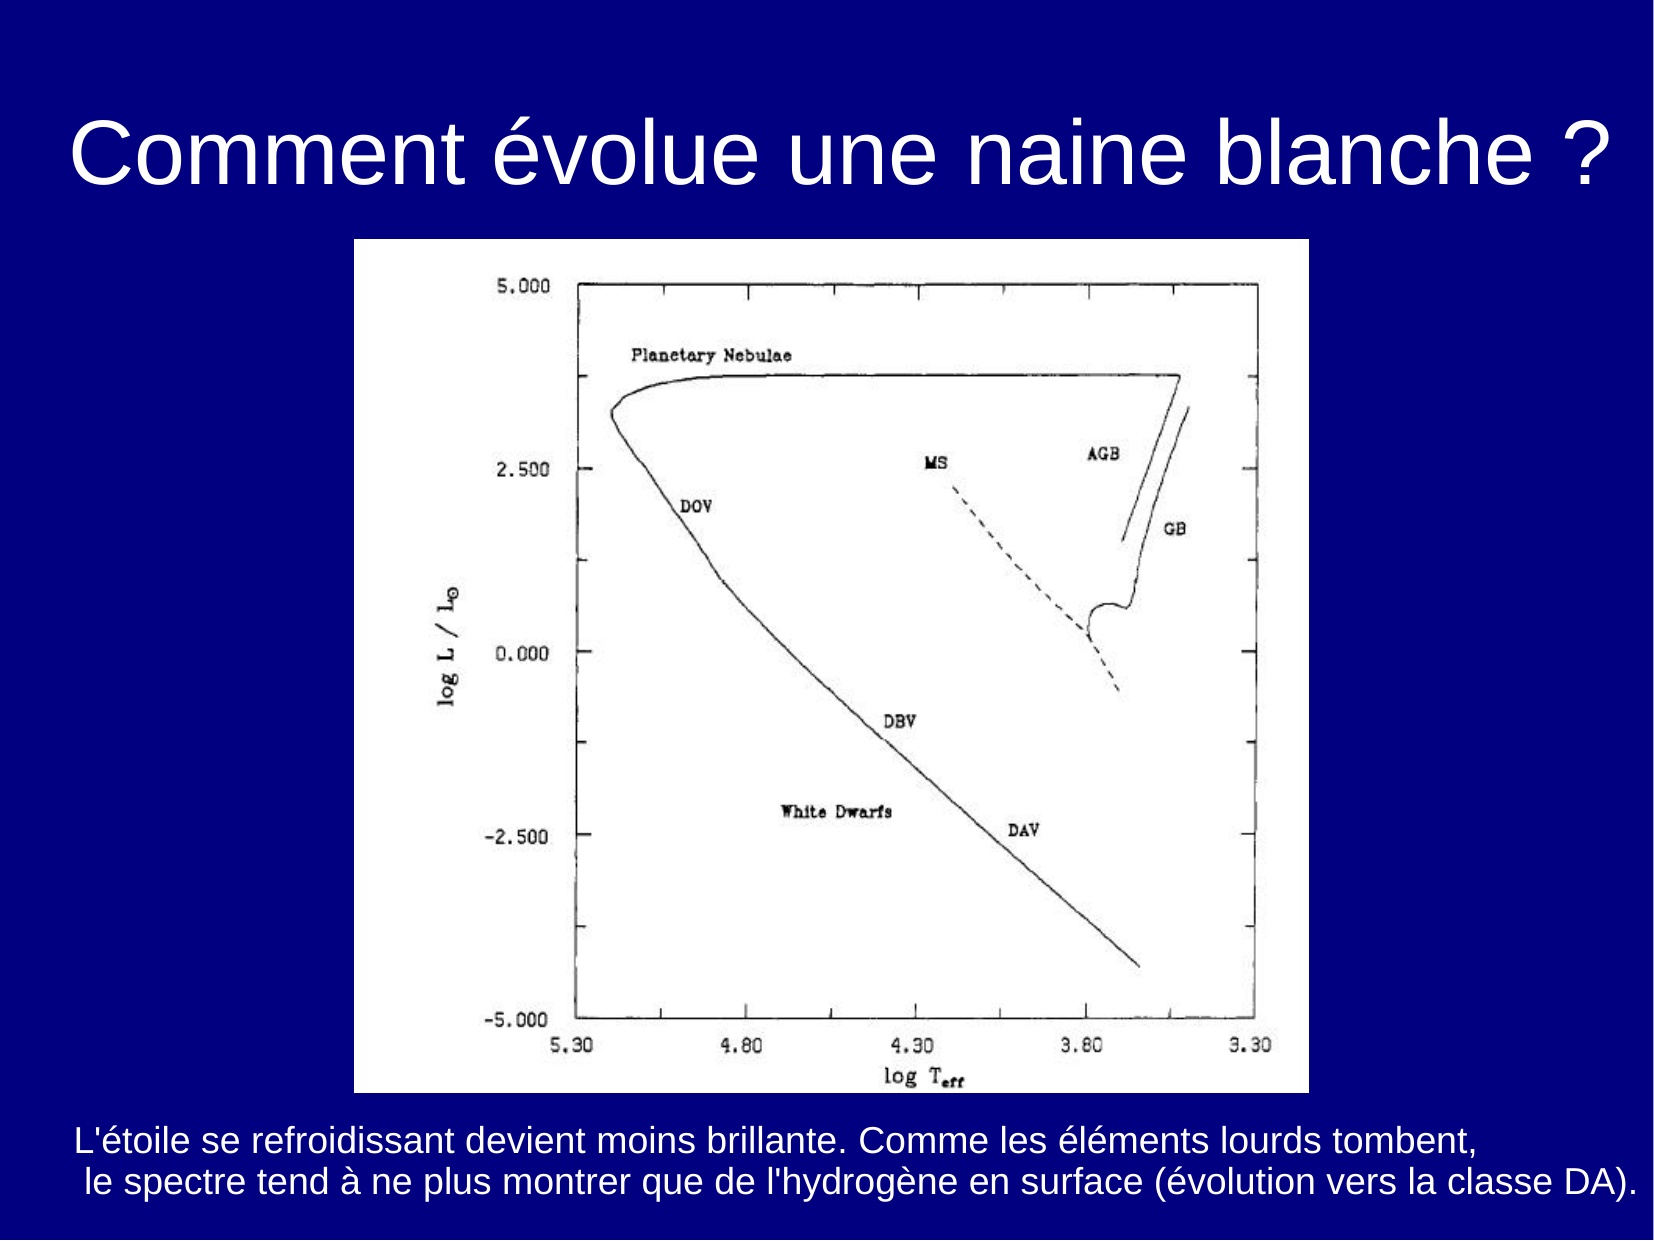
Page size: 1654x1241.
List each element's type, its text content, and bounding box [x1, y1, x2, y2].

text_box L'étoile se refroidissant devient moins brillante. Comme les éléments lourds tombent, le spectre tend à ne plus montrer que de l'hydrogène en surface (évolution vers la classe DA). [58, 1111, 1654, 1211]
title Comment évolue une naine blanche ? [29, 49, 1654, 257]
picture [354, 239, 1309, 1093]
